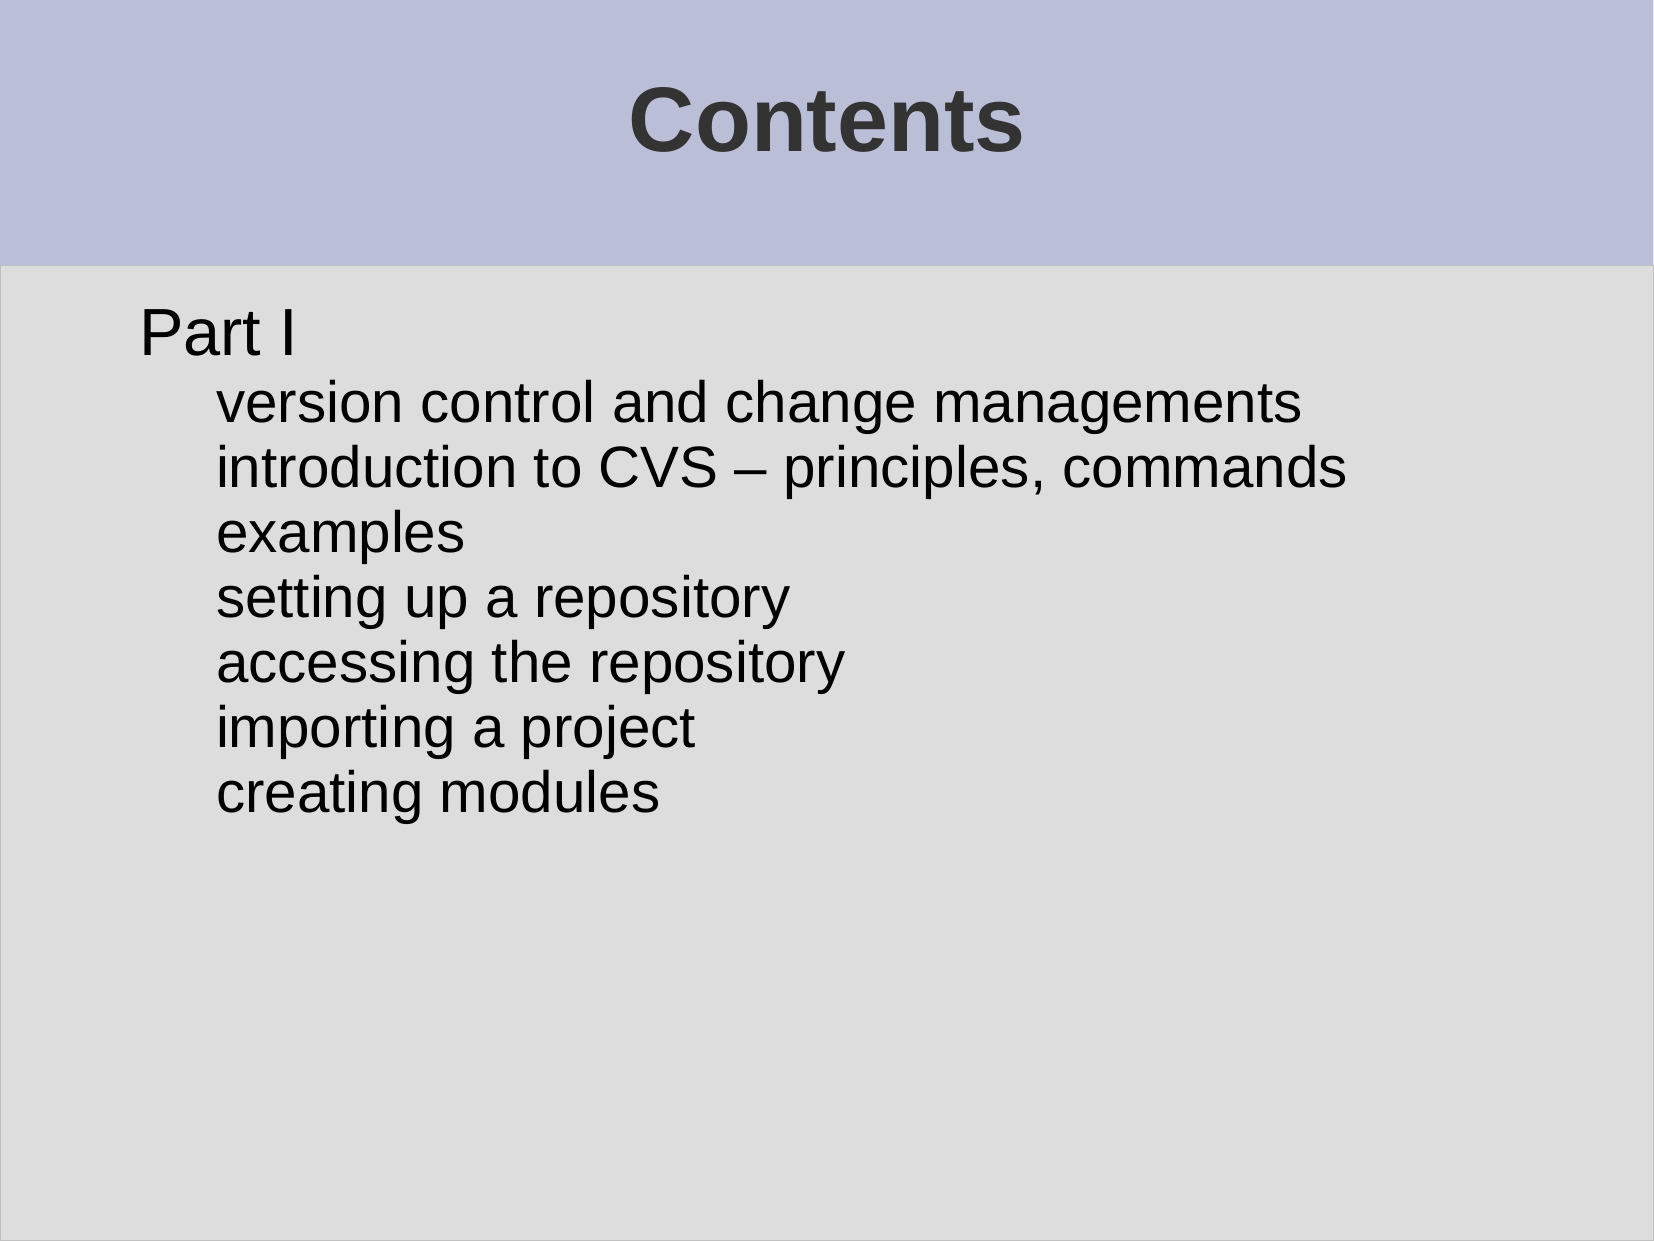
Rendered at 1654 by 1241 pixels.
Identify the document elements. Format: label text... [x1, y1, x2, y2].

title Contents [121, 2, 1534, 237]
list Part I version control and change managements introduction to CVS – principles, commands examples setting up a repository accessing the repository importing a project creating modules [121, 295, 1534, 1152]
